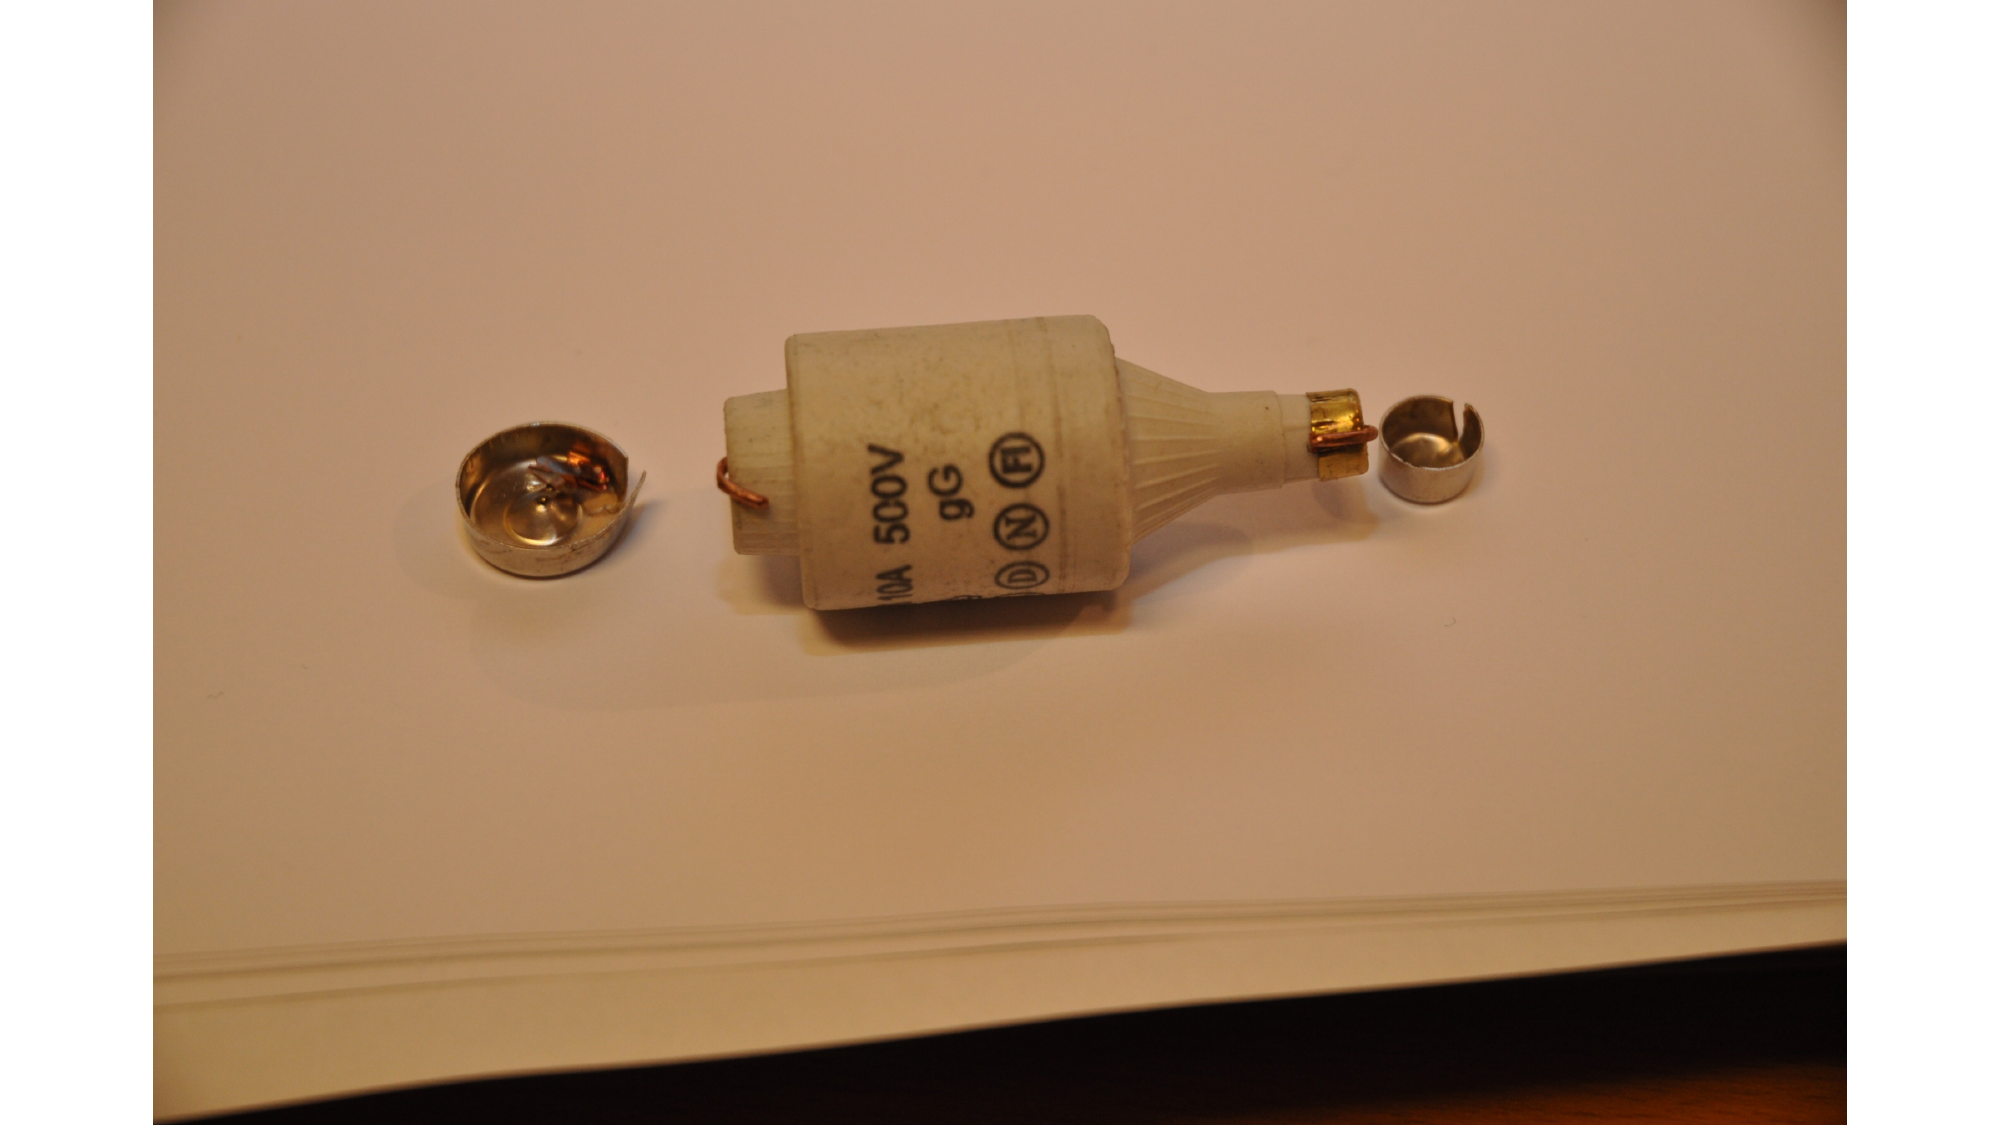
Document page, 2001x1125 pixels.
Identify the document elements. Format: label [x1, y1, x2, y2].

picture [153, 0, 1847, 1125]
